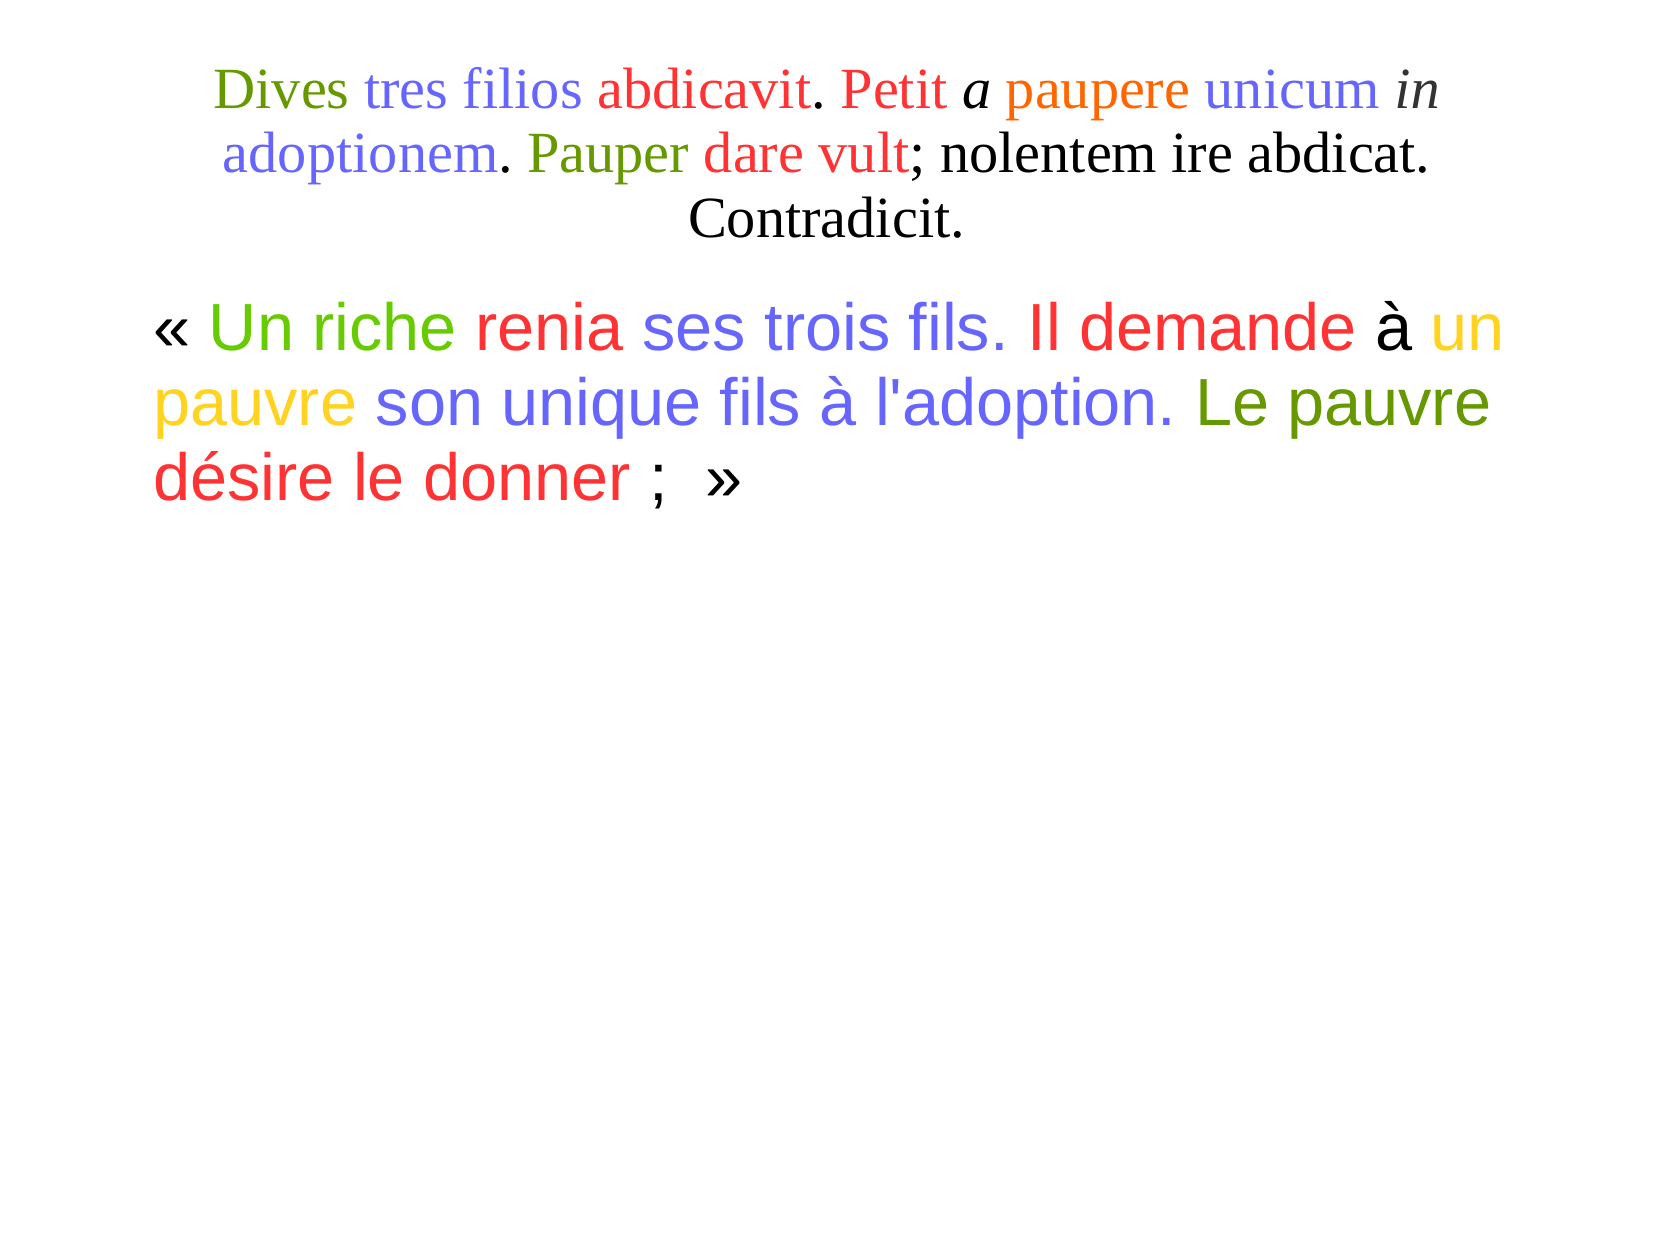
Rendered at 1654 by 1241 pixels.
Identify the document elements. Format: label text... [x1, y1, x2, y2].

title Dives tres filios abdicavit. Petit a paupere unicum in adoptionem. Pauper dare vult; nolentem ire abdicat. Contradicit. [82, 49, 1571, 257]
list « Un riche renia ses trois fils. Il demande à un pauvre son unique fils à l'adoption. Le pauvre désire le donner ; » [82, 290, 1571, 1010]
